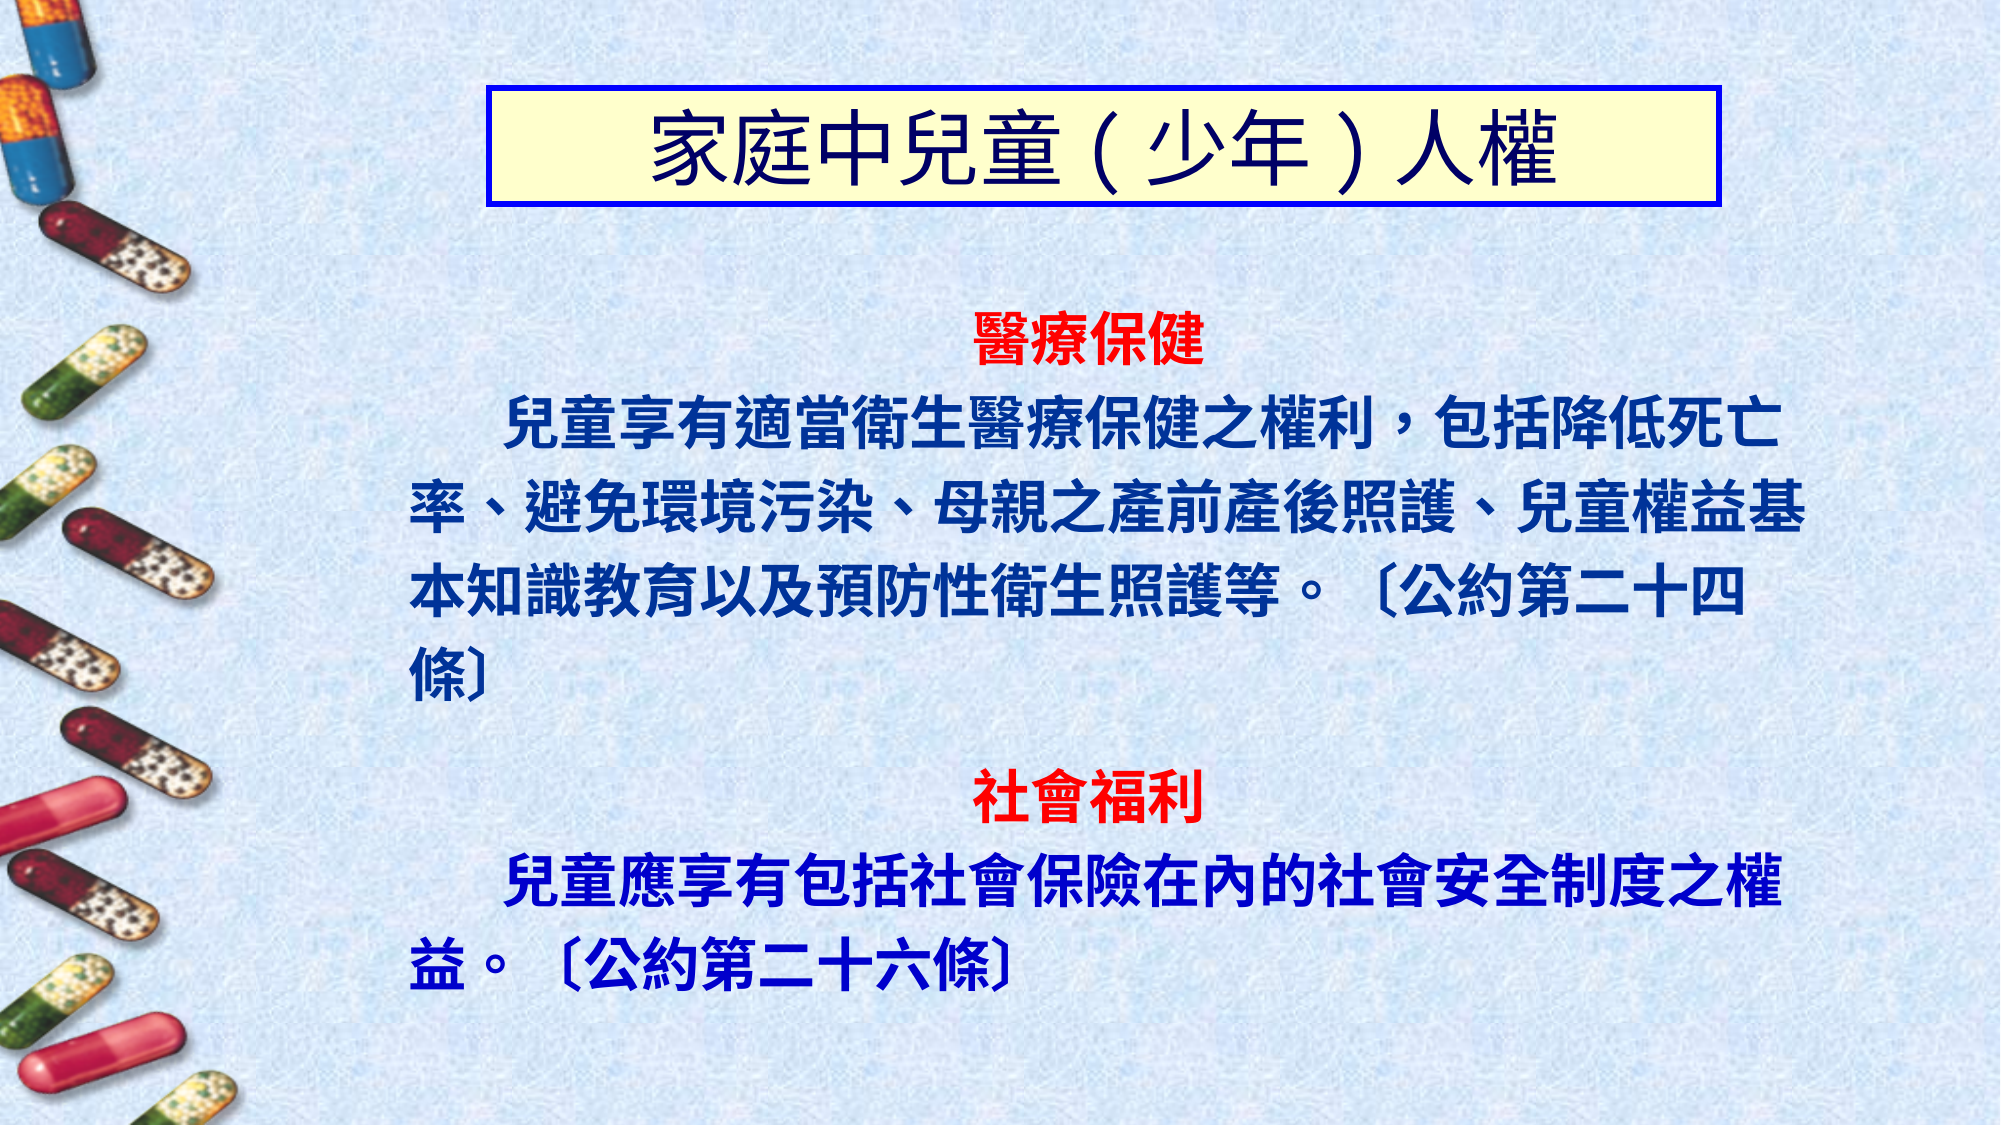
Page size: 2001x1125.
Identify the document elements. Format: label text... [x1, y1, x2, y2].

list 醫療保健 兒童享有適當衛生醫療保健之權利，包括降低死亡率、避免環境污染、母親之產前產後照護、兒童權益基本知識教育以及預防性衛生照護等。〔公約第二十四條〕 社會福利 兒童應享有包括社會保險在內的社會安全制度之權益。〔公約第二十六條〕 [355, 280, 1823, 1069]
title 家庭中兒童(少年)人權 [488, 87, 1719, 204]
picture [0, 0, 2001, 1125]
